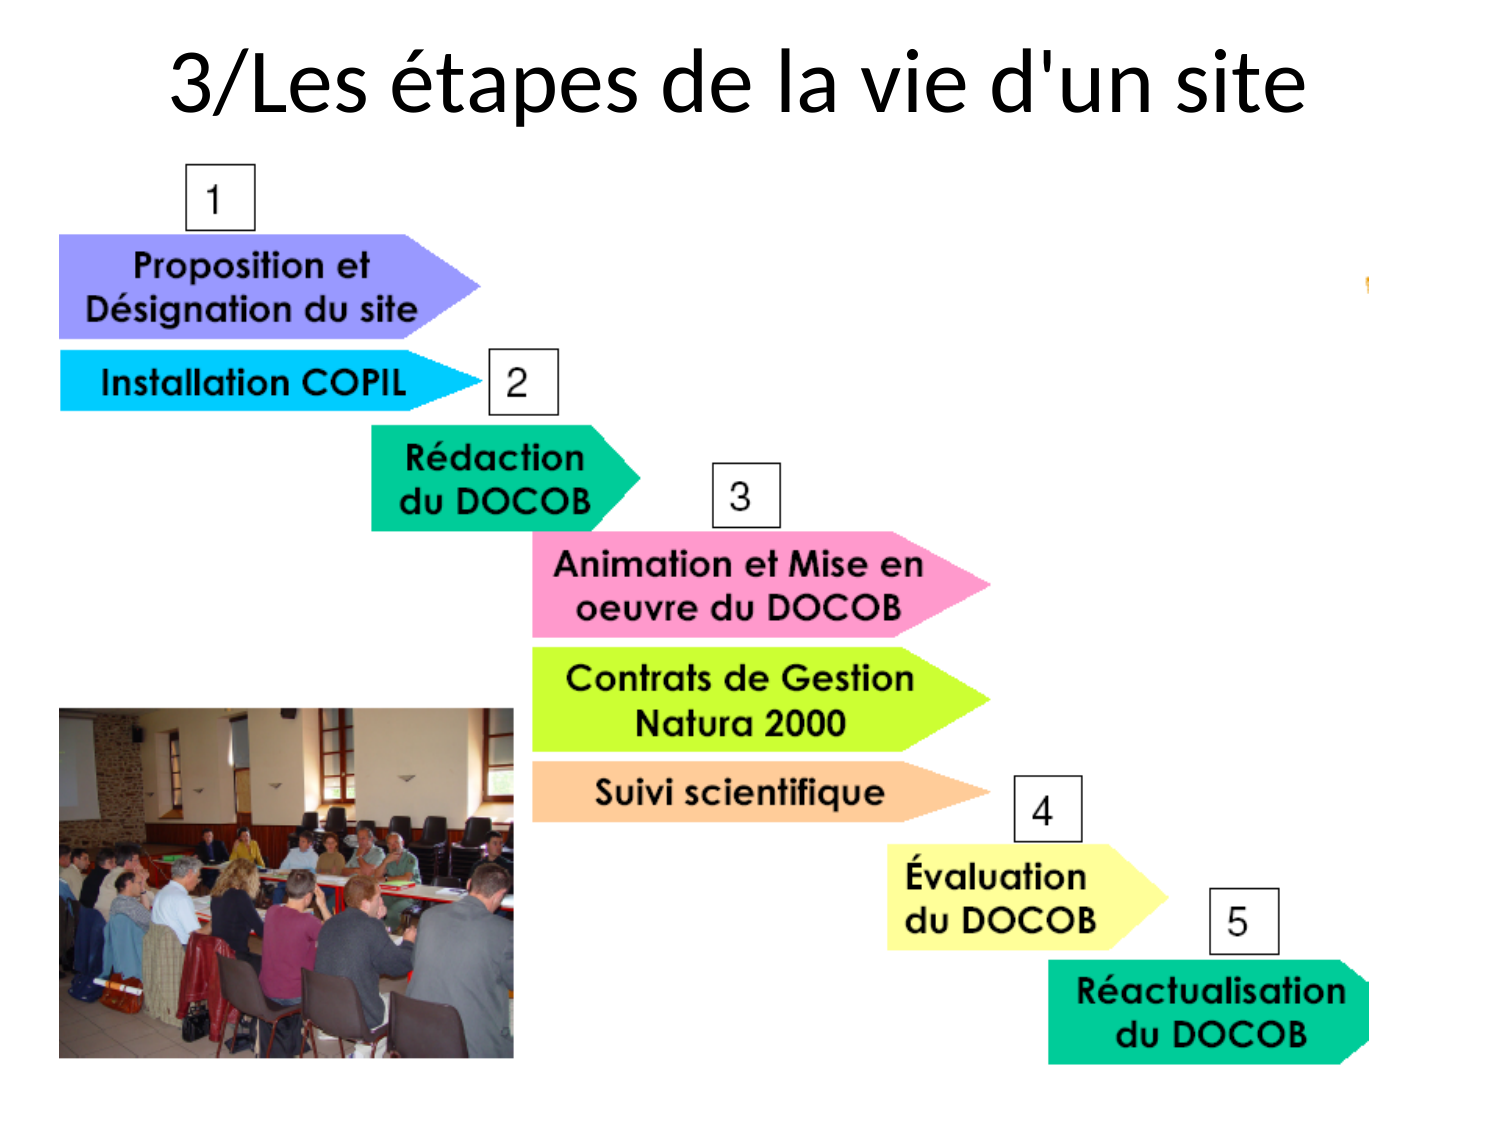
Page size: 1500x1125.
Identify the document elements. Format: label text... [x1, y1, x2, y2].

picture [59, 147, 1369, 1083]
title 3/Les étapes de la vie d'un site [64, 12, 1413, 249]
